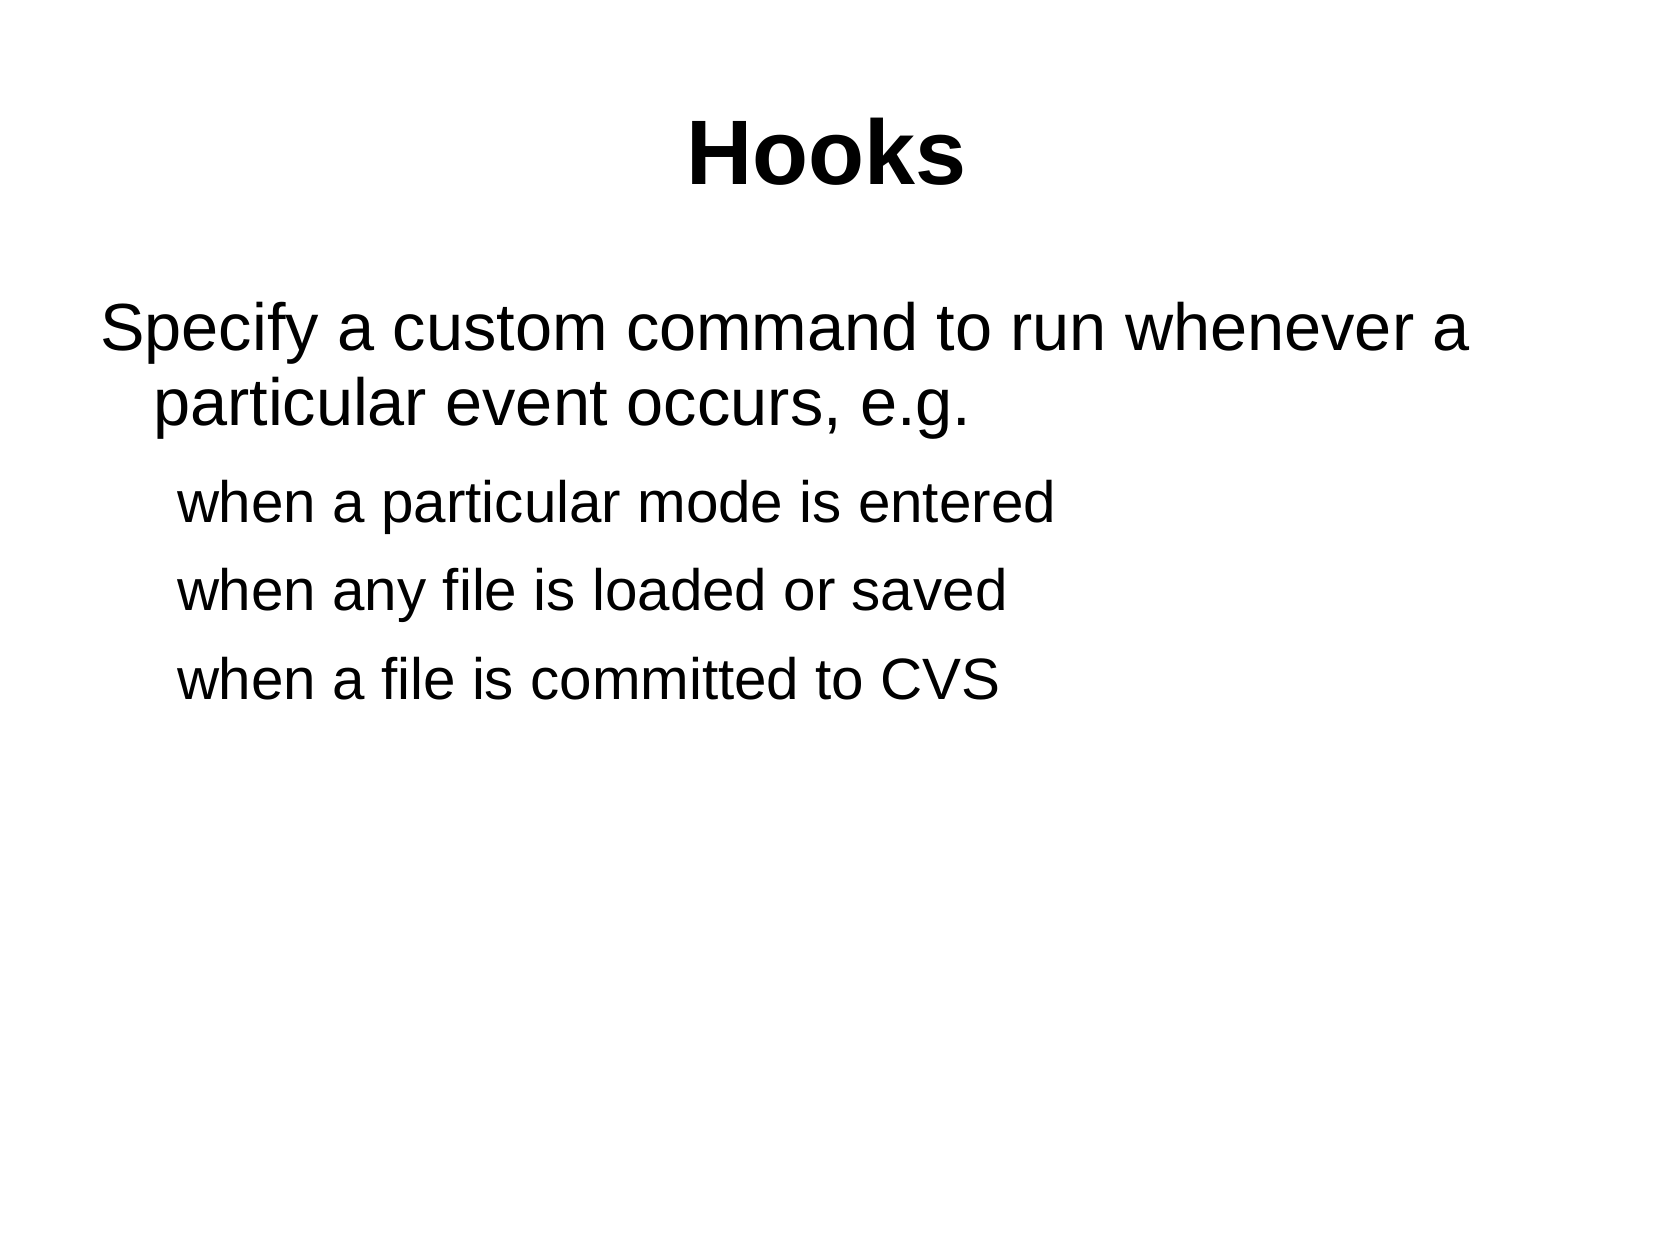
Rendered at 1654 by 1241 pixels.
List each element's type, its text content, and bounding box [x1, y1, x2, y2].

list Specify a custom command to run whenever a particular event occurs, e.g. when a particular mode is entered when any file is loaded or saved when a file is committed to CVS [82, 290, 1571, 1094]
title Hooks [82, 56, 1571, 250]
